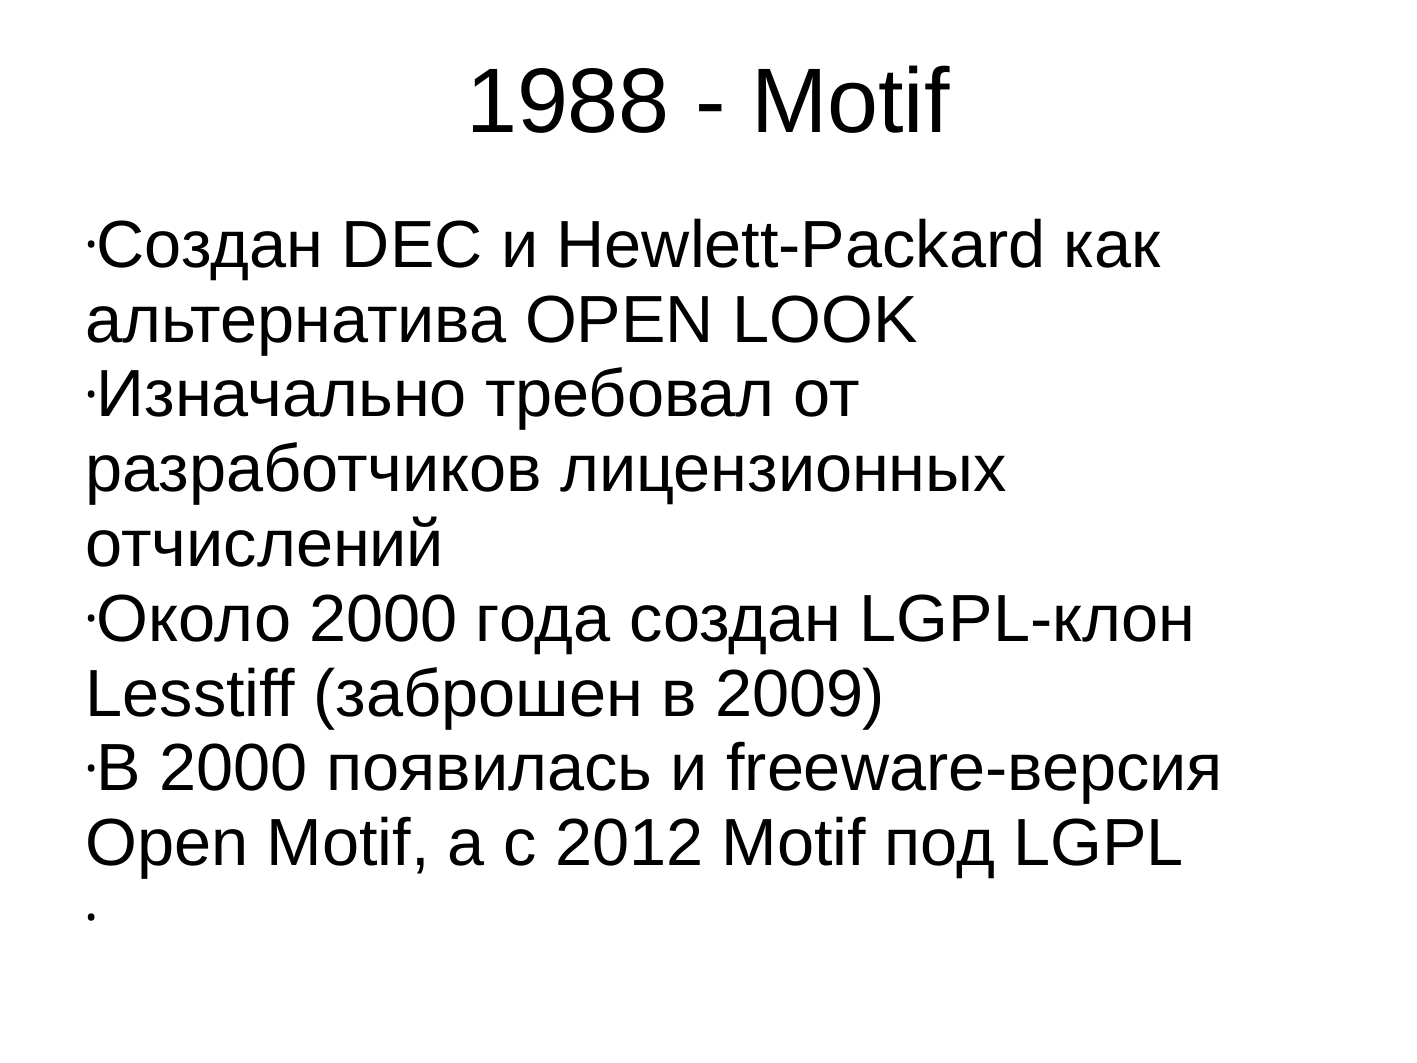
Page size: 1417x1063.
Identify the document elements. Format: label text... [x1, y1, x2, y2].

text_box 1988 - Motif [70, 42, 1346, 199]
text_box Создан DEC и Hewlett-Packard как альтернатива OPEN LOOK Изначально требовал от разработчиков лицензионных отчислений Около 2000 года создан LGPL-клон Lesstiff (заброшен в 2009) В 2000 появилась и freeware-версия Open Motif, а с 2012 Motif под LGPL [70, 199, 1346, 925]
